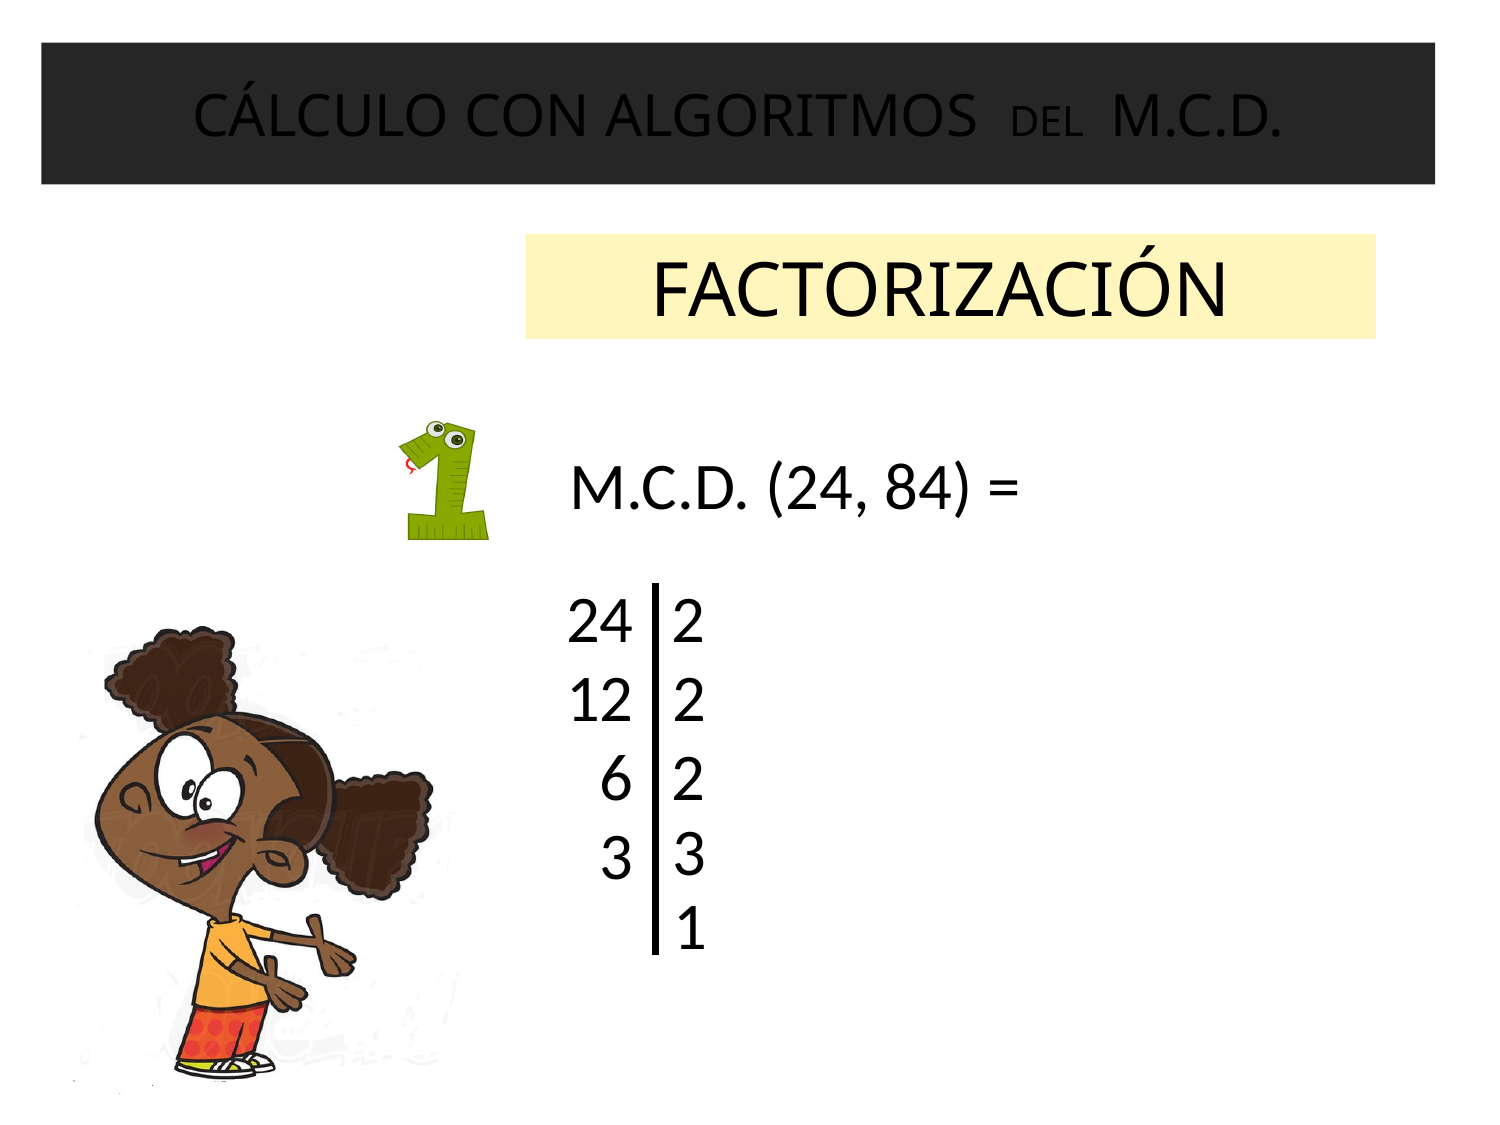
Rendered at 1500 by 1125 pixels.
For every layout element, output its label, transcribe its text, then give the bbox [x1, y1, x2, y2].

text_box 3 [658, 801, 763, 875]
text_box 3 [584, 805, 658, 901]
text_box 6 [584, 743, 656, 805]
text_box 2 [656, 567, 761, 663]
text_box 1 [658, 875, 763, 971]
picture [395, 420, 501, 548]
text_box 12 [551, 647, 656, 743]
text_box M.C.D. (24, 84) = [554, 435, 1051, 531]
text_box 2 [658, 647, 763, 743]
text_box 24 [551, 567, 656, 647]
text_box FACTORIZACIÓN [525, 233, 1376, 339]
text_box 2 [656, 726, 761, 822]
text_box CÁLCULO CON ALGORITMOS DEL M.C.D. [41, 42, 1436, 185]
picture [37, 626, 490, 1094]
